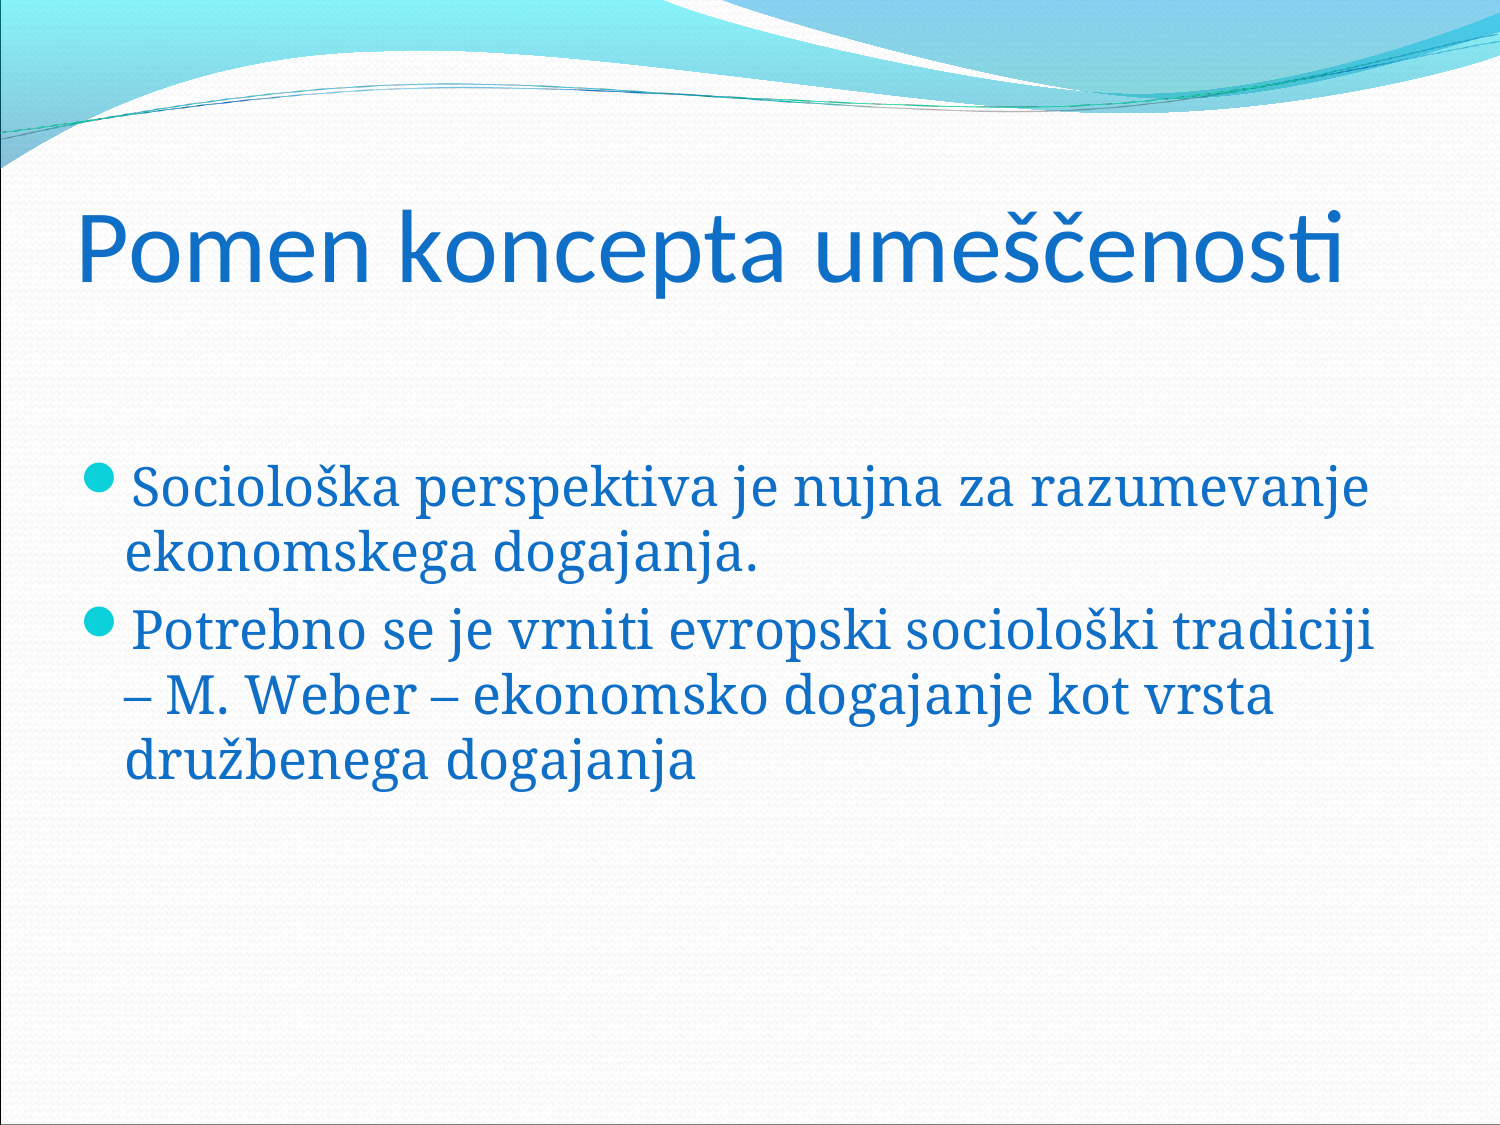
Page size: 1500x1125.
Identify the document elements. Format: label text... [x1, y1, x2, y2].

title Pomen koncepta umeščenosti [75, 45, 1426, 304]
picture [0, 0, 1500, 1125]
list Sociološka perspektiva je nujna za razumevanje ekonomskega dogajanja. Potrebno se je vrniti evropski sociološki tradiciji – M. Weber – ekonomsko dogajanje kot vrsta družbenega dogajanja [64, 444, 1415, 1125]
